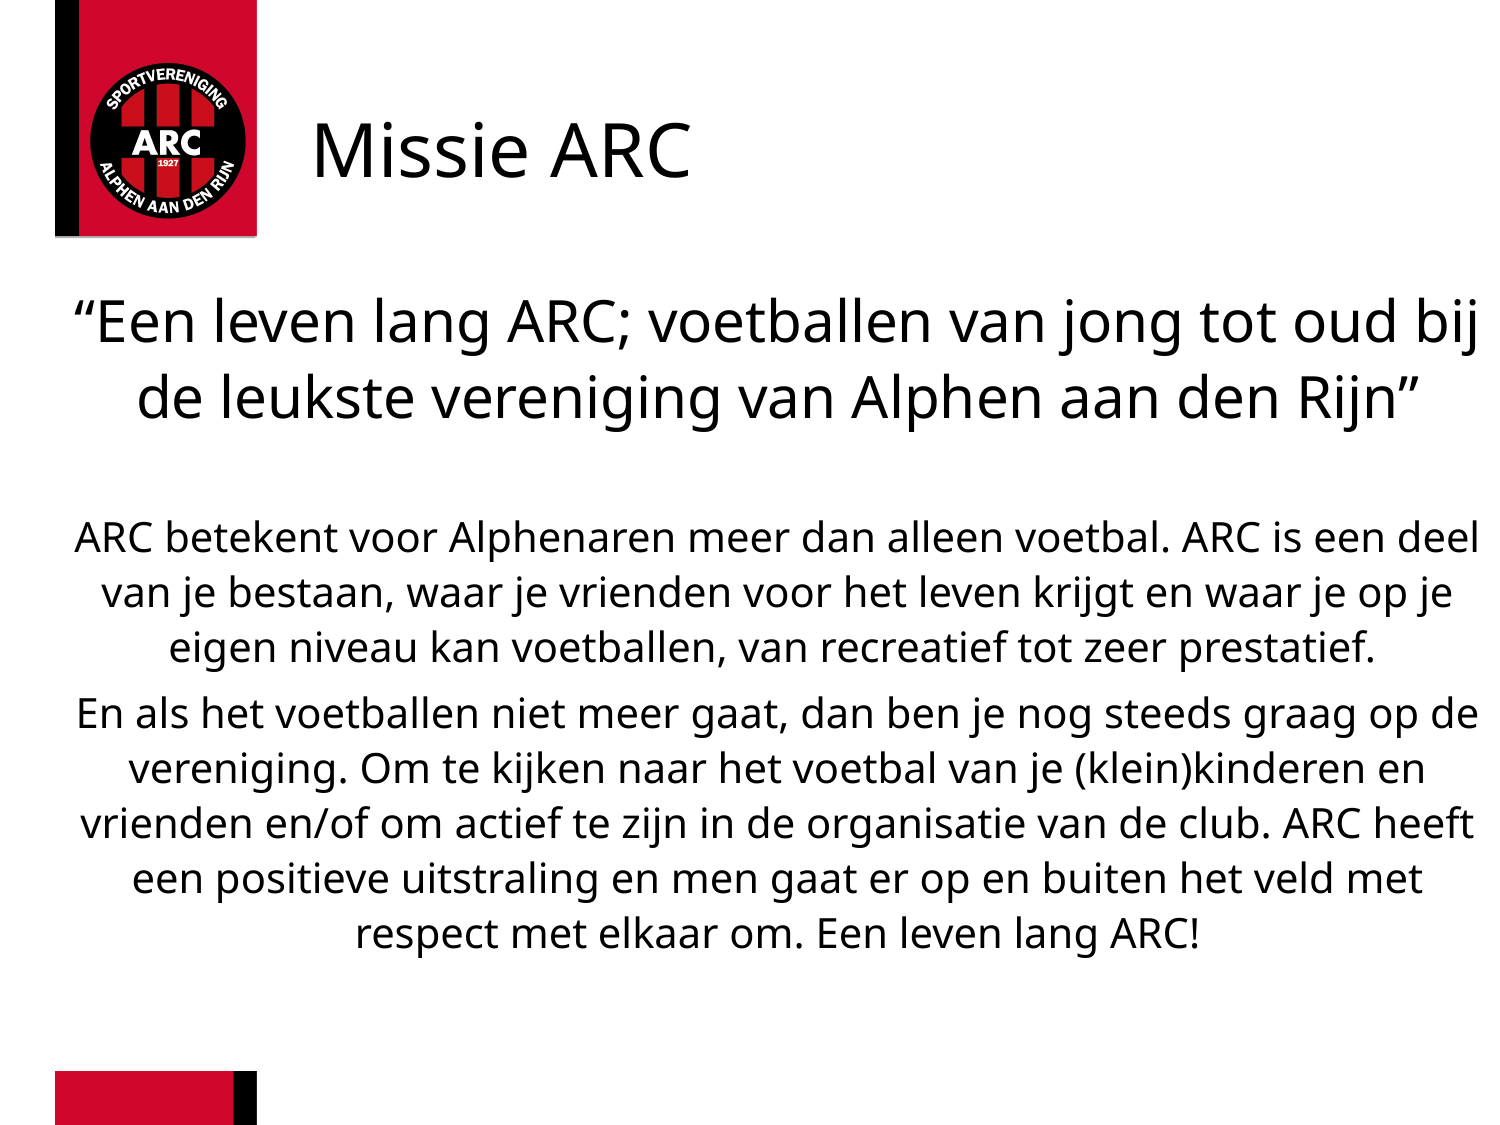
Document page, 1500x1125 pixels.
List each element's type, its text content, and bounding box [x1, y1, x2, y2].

picture [55, 0, 257, 236]
picture [55, 1072, 257, 1125]
subtitle “Een leven lang ARC; voetballen van jong tot oud bij de leukste vereniging van Alphen aan den Rijn” ARC betekent voor Alphenaren meer dan alleen voetbal. ARC is een deel van je bestaan, waar je vrienden voor het leven krijgt en waar je op je eigen niveau kan voetballen, van recreatief tot zeer prestatief. En als het voetballen niet meer gaat, dan ben je nog steeds graag op de vereniging. Om te kijken naar het voetbal van je (klein)kinderen en vrienden en/of om actief te zijn in de organisatie van de club. ARC heeft een positieve uitstraling en men gaat er op en buiten het veld met respect met elkaar om. Een leven lang ARC! [55, 269, 1500, 1125]
title Missie ARC [295, 59, 1483, 236]
